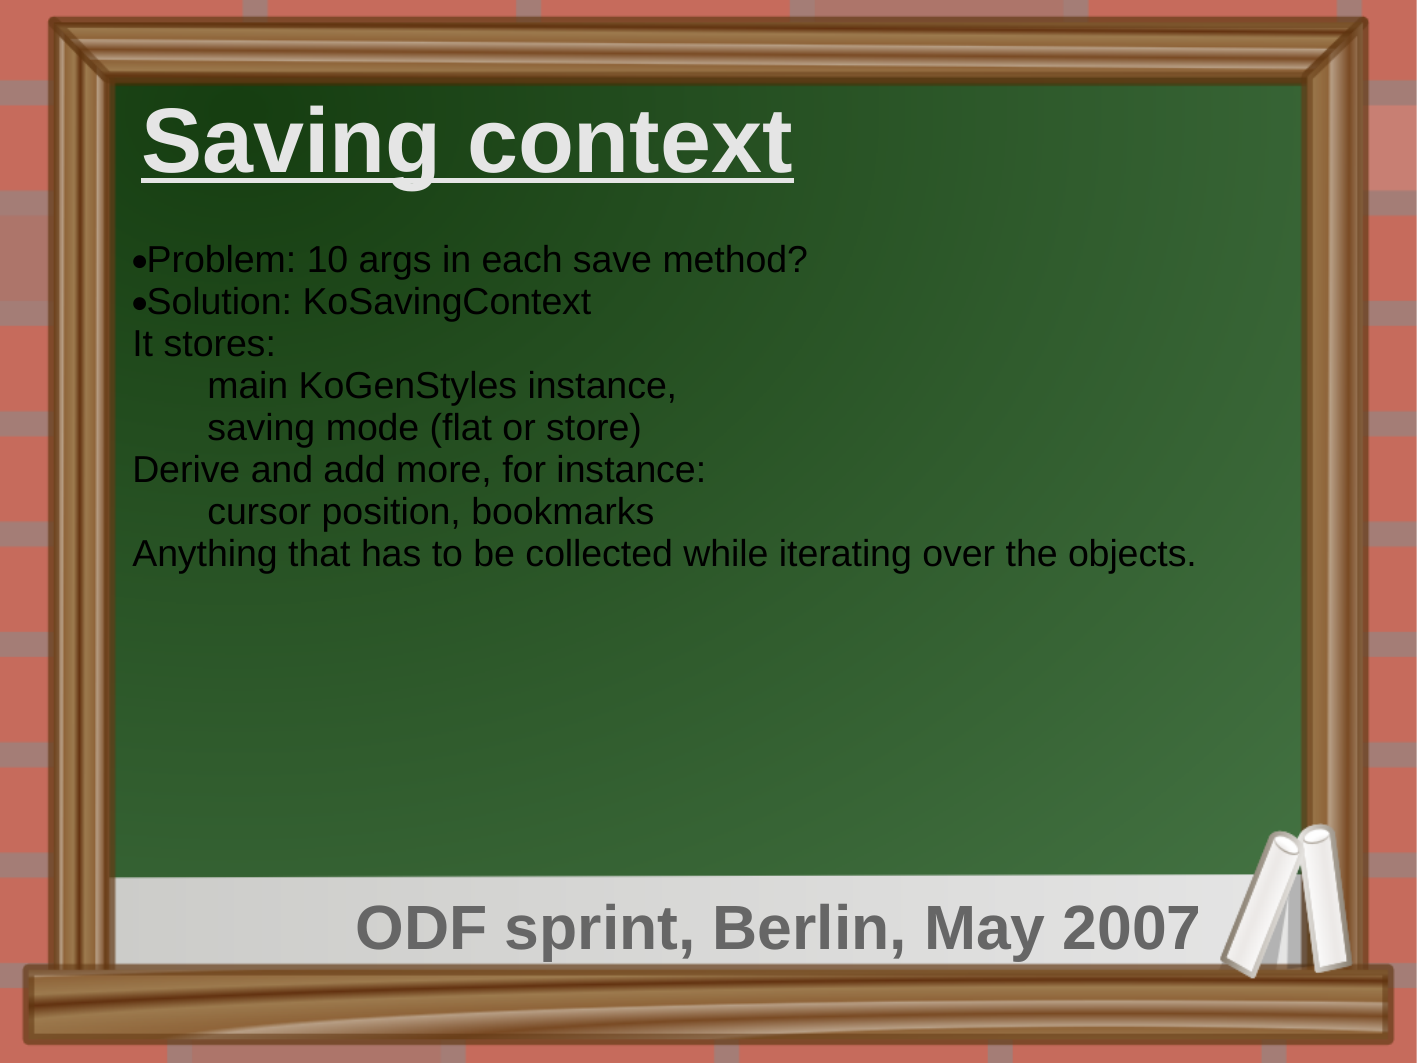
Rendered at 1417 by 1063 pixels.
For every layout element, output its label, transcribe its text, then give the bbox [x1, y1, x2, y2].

text_box Problem: 10 args in each save method? Solution: KoSavingContext It stores: main KoGenStyles instance, saving mode (flat or store) Derive and add more, for instance: cursor position, bookmarks Anything that has to be collected while iterating over the objects. [117, 231, 1293, 861]
text_box Saving context [126, 82, 1308, 204]
picture [0, 0, 1417, 1063]
